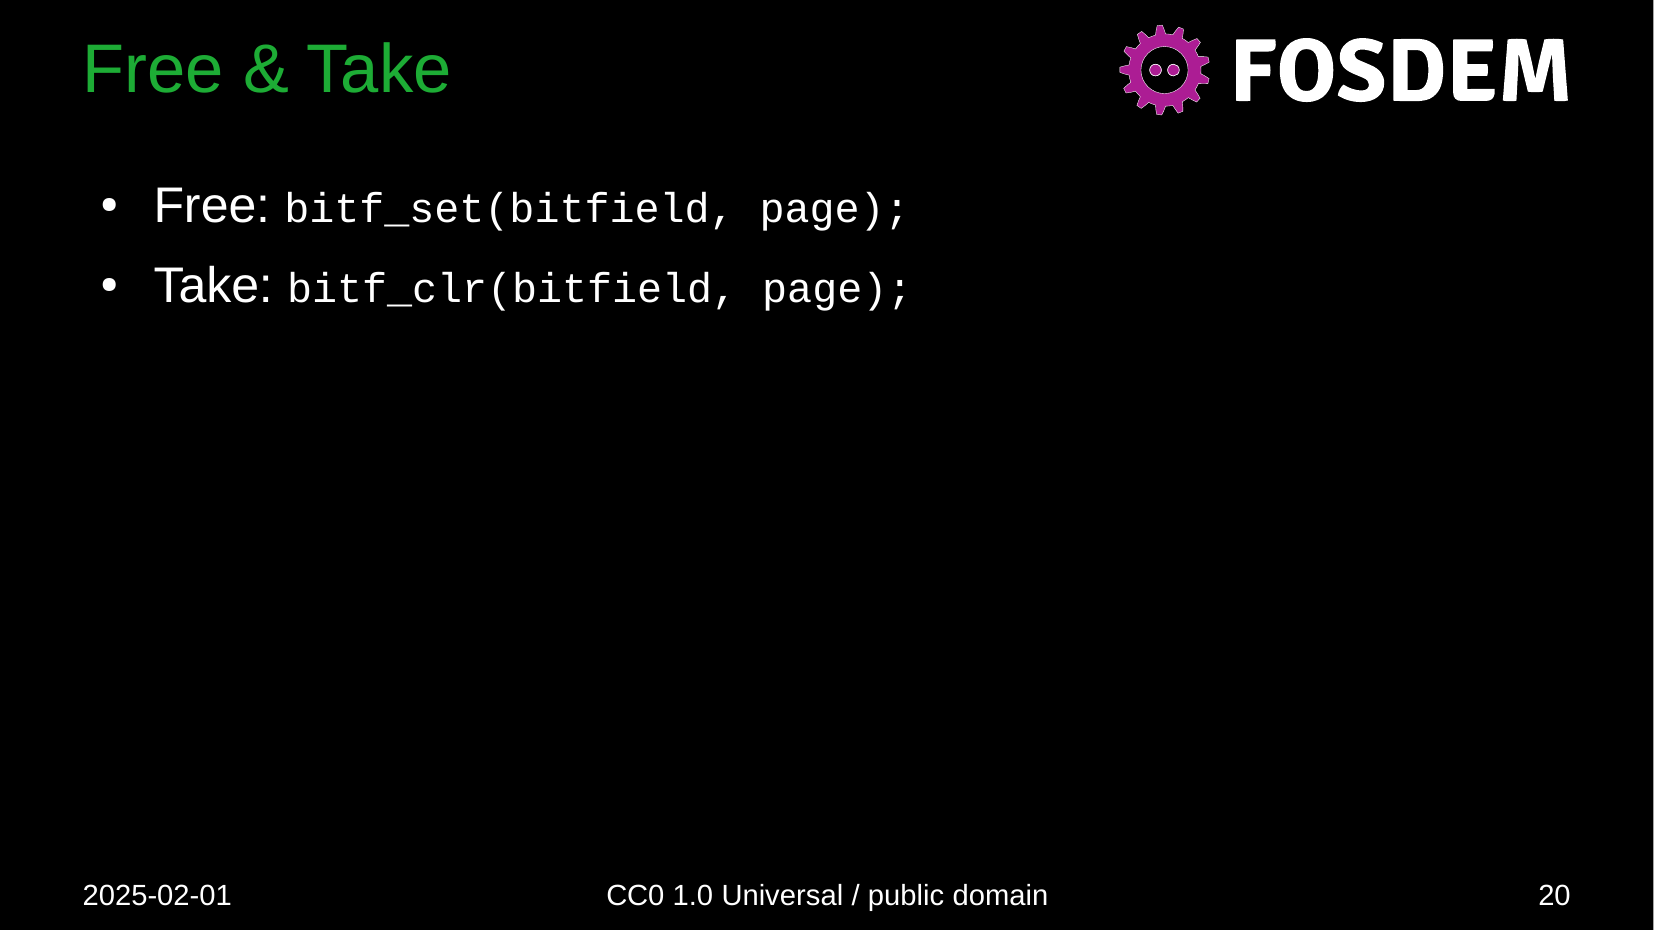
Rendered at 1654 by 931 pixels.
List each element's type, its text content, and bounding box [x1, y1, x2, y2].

title Free & Take [82, 30, 1004, 108]
list Free: bitf_set(bitfield, page); Take: bitf_clr(bitfield, page); [82, 177, 1571, 717]
